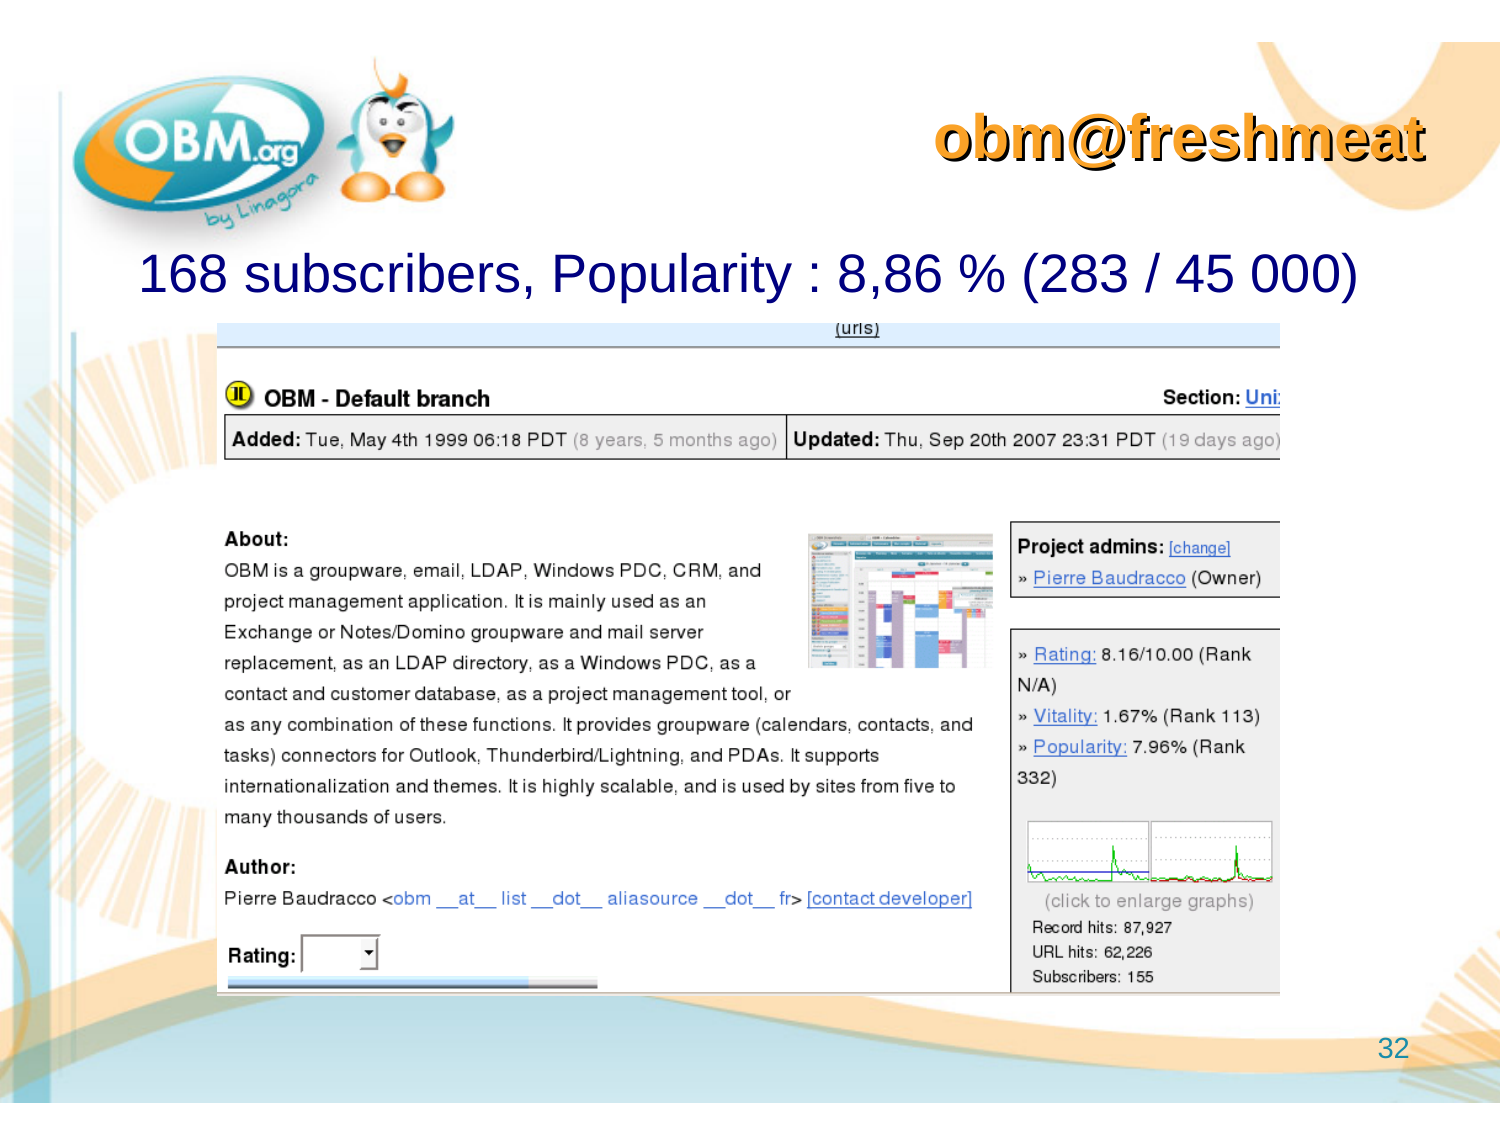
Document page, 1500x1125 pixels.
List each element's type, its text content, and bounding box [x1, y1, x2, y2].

title obm@freshmeat [466, 21, 1426, 257]
picture [0, 42, 1500, 1103]
list 168 subscribers, Popularity : 8,86 % (283 / 45 000)‏ [76, 236, 1424, 911]
